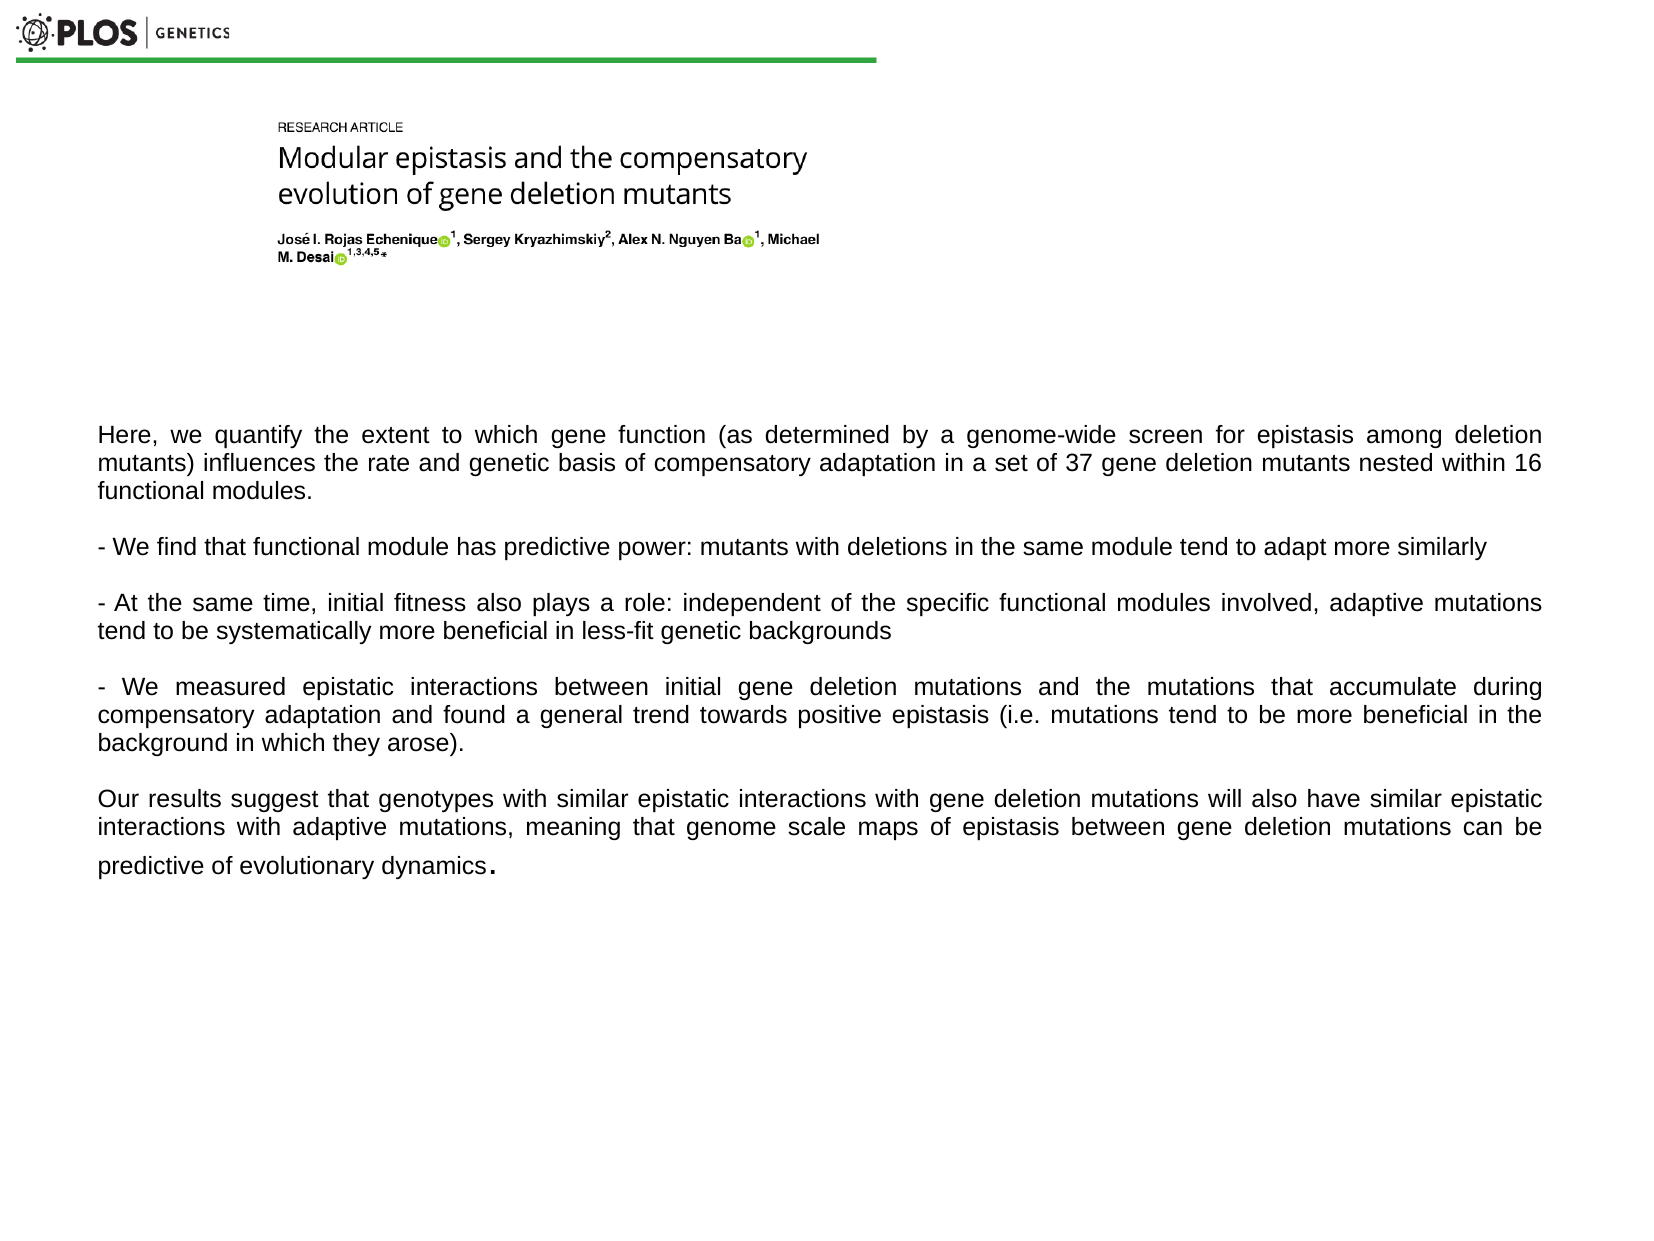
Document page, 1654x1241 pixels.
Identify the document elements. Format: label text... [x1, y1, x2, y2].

picture [6, 0, 886, 274]
text_box Here, we quantify the extent to which gene function (as determined by a genome-wide screen for epistasis among deletion mutants) influences the rate and genetic basis of compensatory adaptation in a set of 37 gene deletion mutants nested within 16 functional modules. - We find that functional module has predictive power: mutants with deletions in the same module tend to adapt more similarly - At the same time, initial fitness also plays a role: independent of the specific functional modules involved, adaptive mutations tend to be systematically more beneficial in less-fit genetic backgrounds - We measured epistatic interactions between initial gene deletion mutations and the mutations that accumulate during compensatory adaptation and found a general trend towards positive epistasis (i.e. mutations tend to be more beneficial in the background in which they arose). Our results suggest that genotypes with similar epistatic interactions with gene deletion mutations will also have similar epistatic interactions with adaptive mutations, meaning that genome scale maps of epistasis between gene deletion mutations can be predictive of evolutionary dynamics. [82, 413, 1561, 1059]
